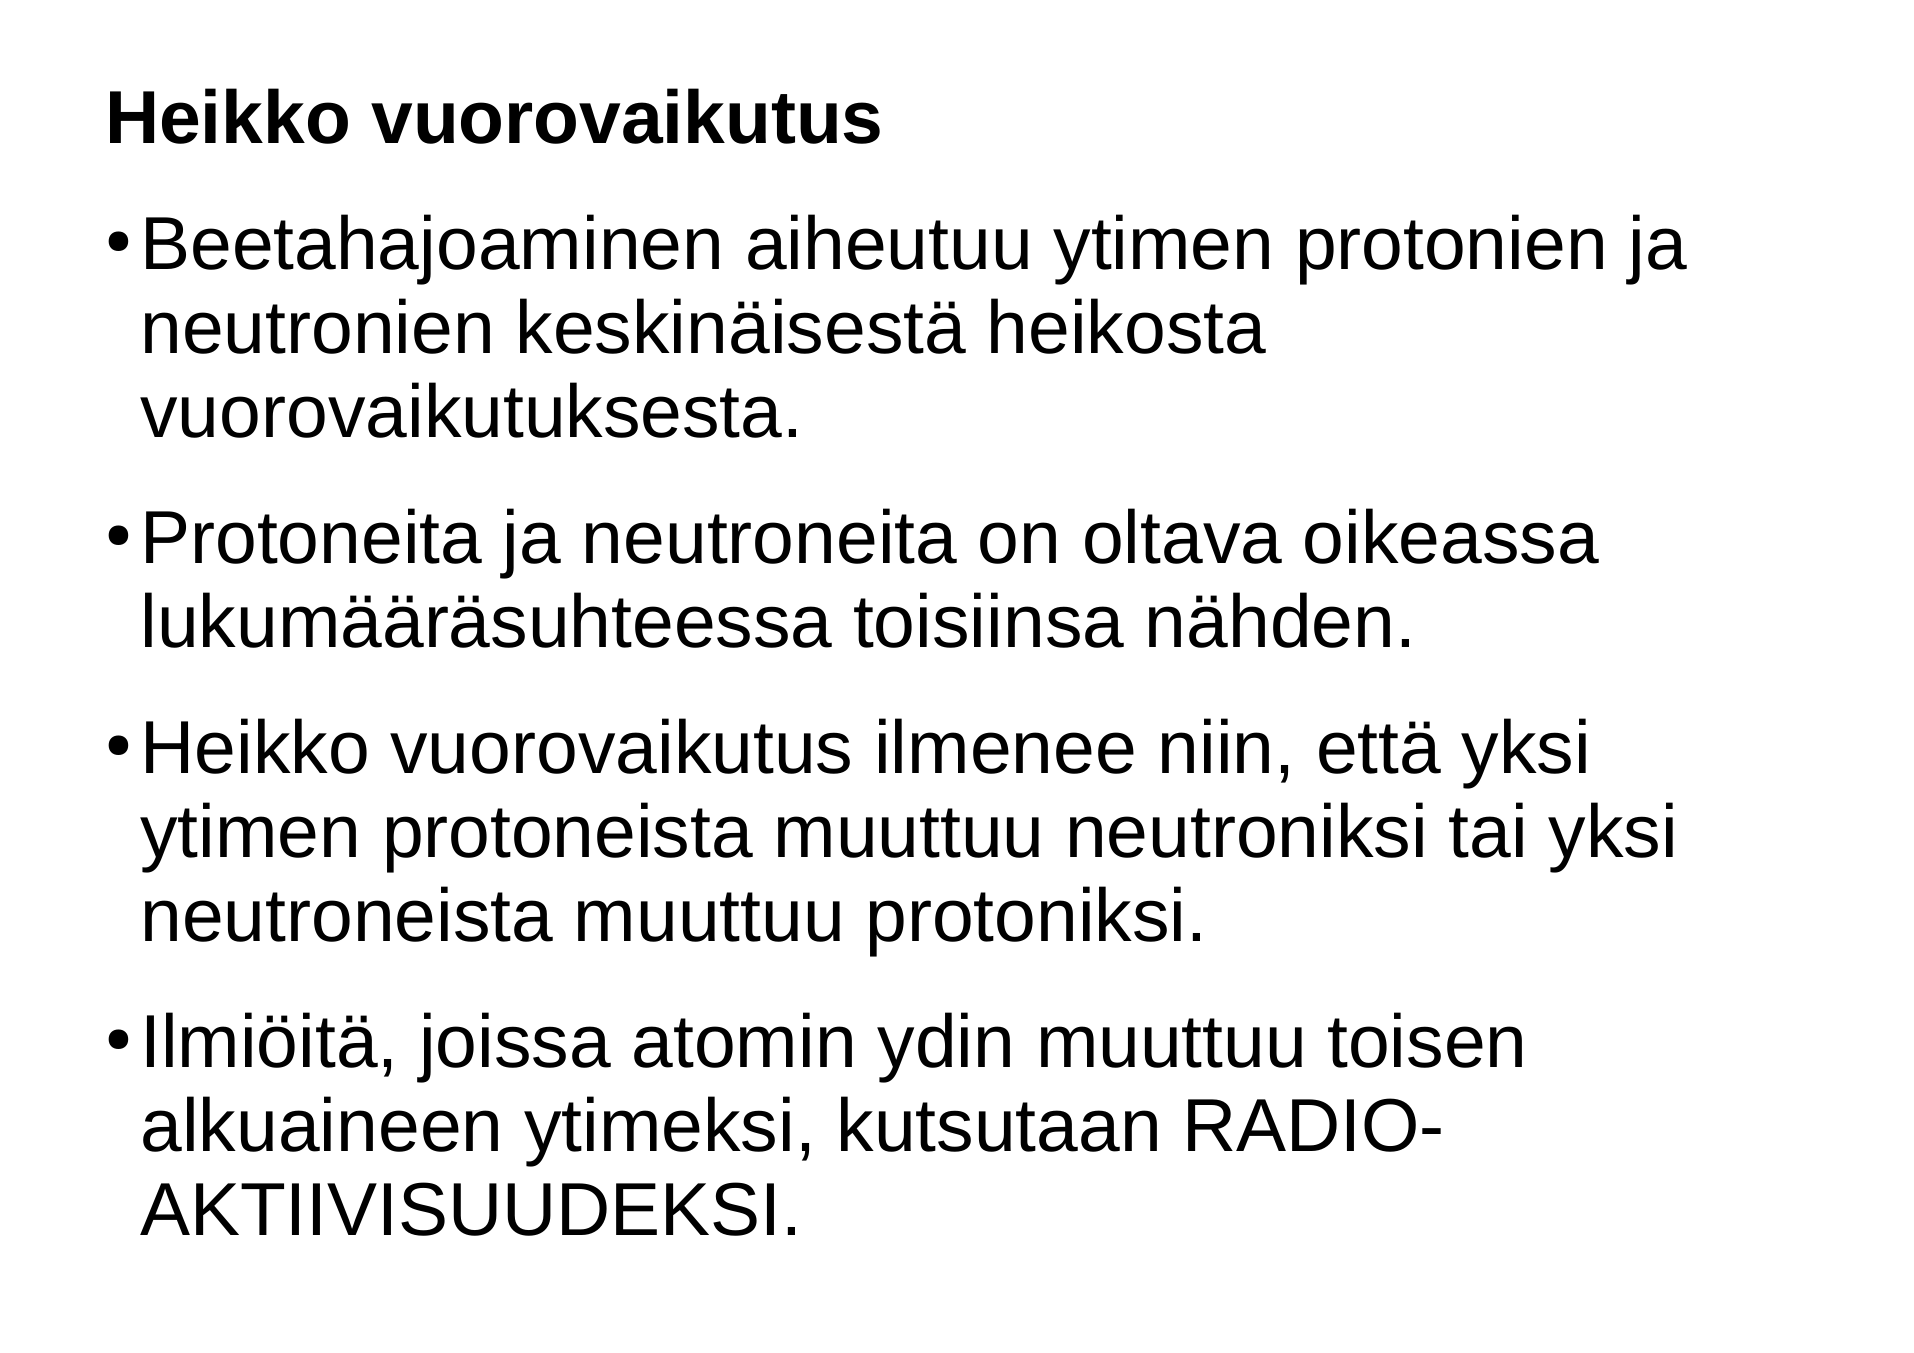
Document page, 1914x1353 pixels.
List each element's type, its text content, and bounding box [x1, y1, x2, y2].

text_box Heikko vuorovaikutus Beetahajoaminen aiheutuu ytimen protonien ja neutronien keskinäisestä heikosta vuorovaikutuksesta. Protoneita ja neutroneita on oltava oikeassa lukumääräsuhteessa toisiinsa nähden. Heikko vuorovaikutus ilmenee niin, että yksi ytimen protoneista muuttuu neutroniksi tai yksi neutroneista muuttuu protoniksi. Ilmiöitä, joissa atomin ydin muuttuu toisen alkuaineen ytimeksi, kutsutaan RADIO-AKTIIVISUUDEKSI. [90, 68, 1760, 1259]
